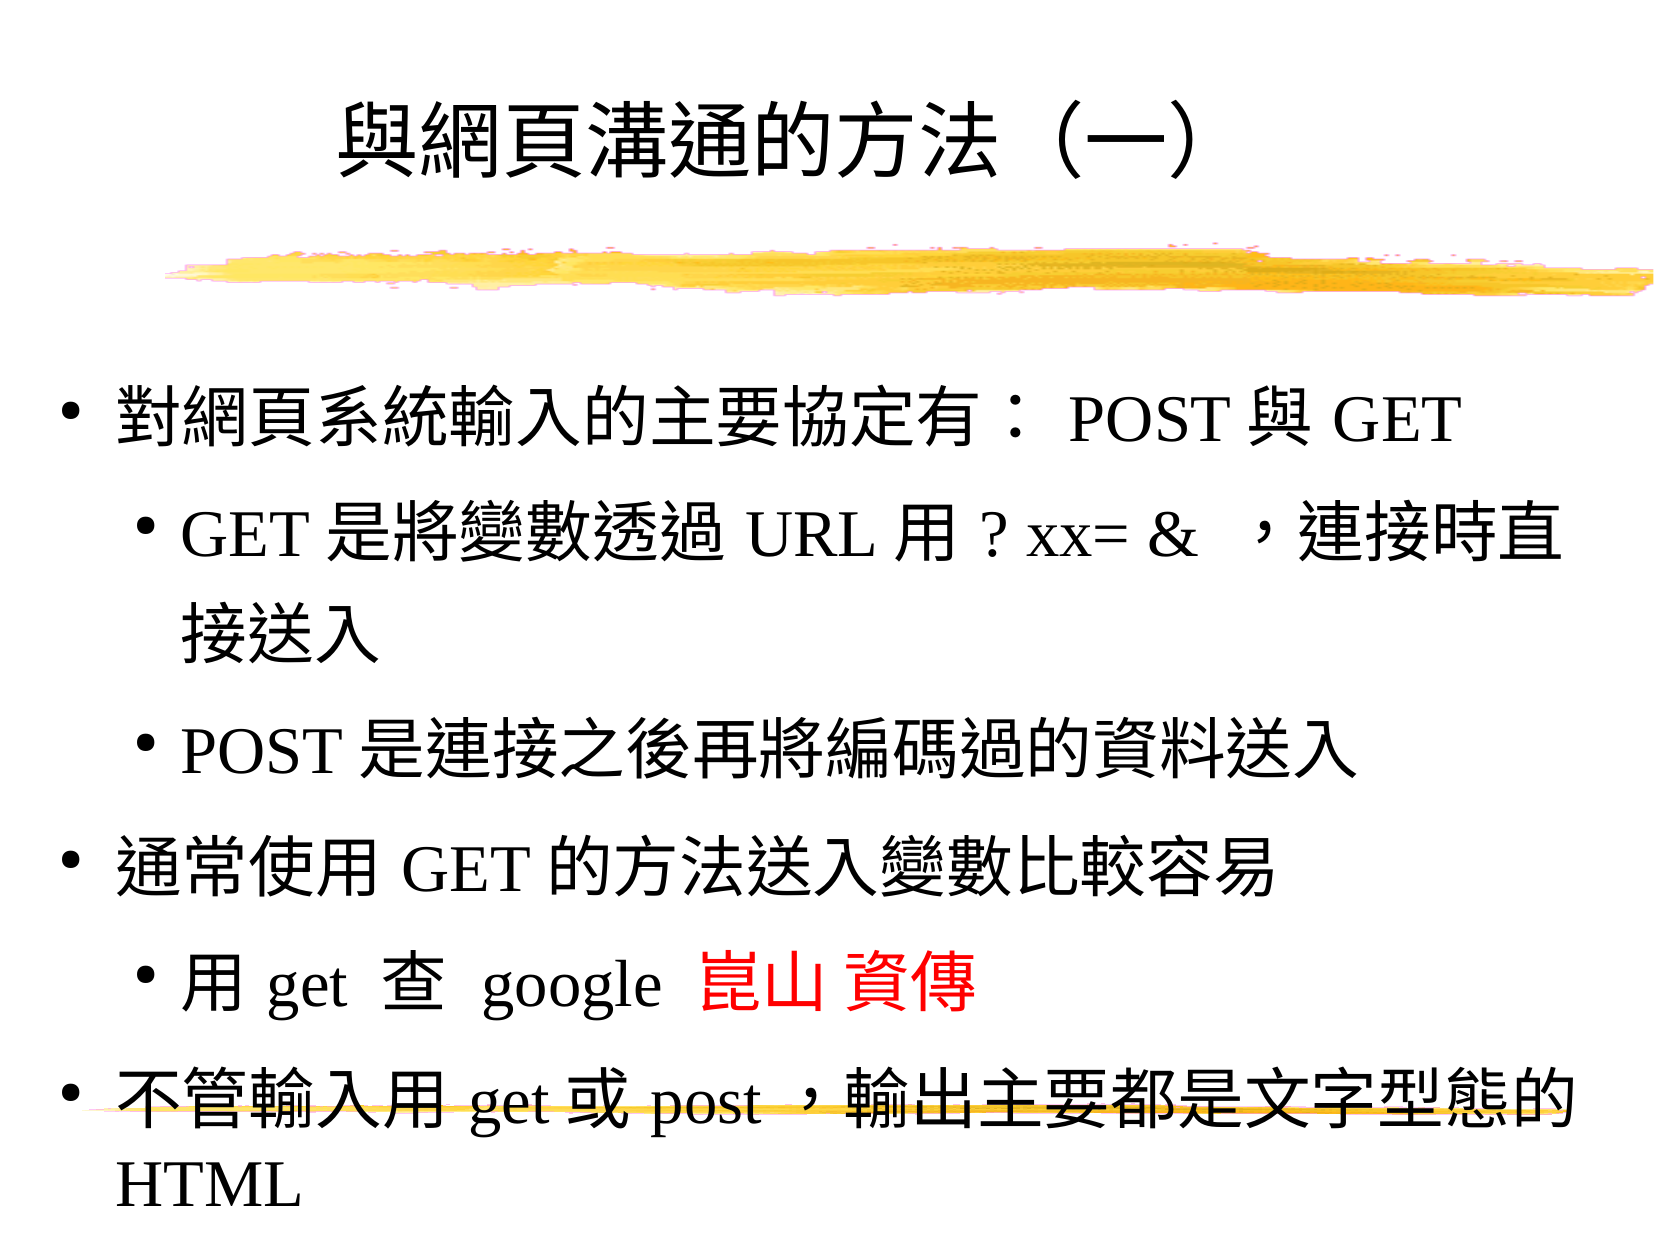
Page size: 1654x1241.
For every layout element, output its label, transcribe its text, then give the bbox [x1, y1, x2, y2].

title 與網頁溝通的方法（一） [76, 28, 1482, 235]
list 對網頁系統輸入的主要協定有：POST與GET GET是將變數透過URL用? xx= & ，連接時直接送入 POST是連接之後再將編碼過的資料送入 通常使用GET的方法送入變數比較容易 用get 查 google 崑山 資傳 不管輸入用get或post，輸出主要都是文字型態的HTML 檢視原始檔 [58, 358, 1603, 1132]
picture [165, 237, 1654, 308]
